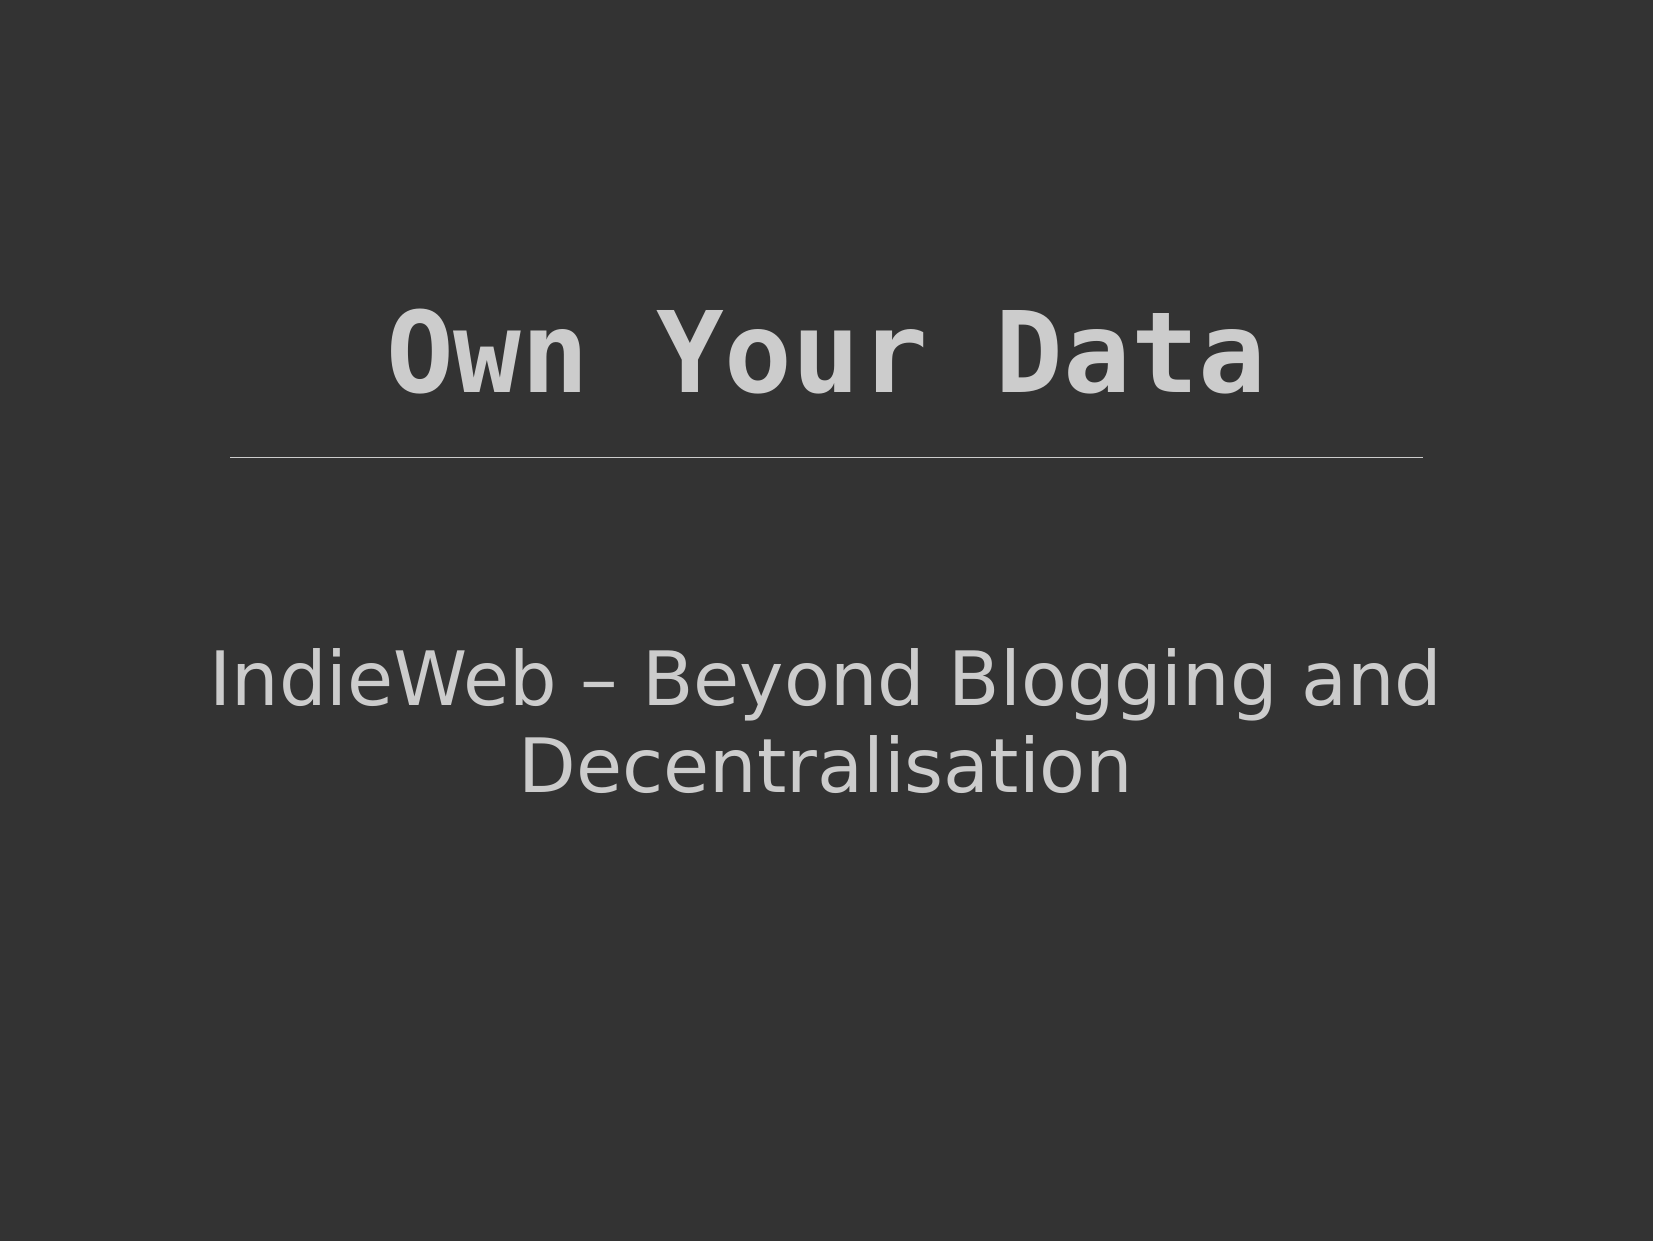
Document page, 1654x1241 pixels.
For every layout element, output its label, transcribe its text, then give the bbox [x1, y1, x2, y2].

subtitle IndieWeb – Beyond Blogging and Decentralisation [82, 496, 1571, 951]
title Own Your Data [82, 250, 1571, 458]
